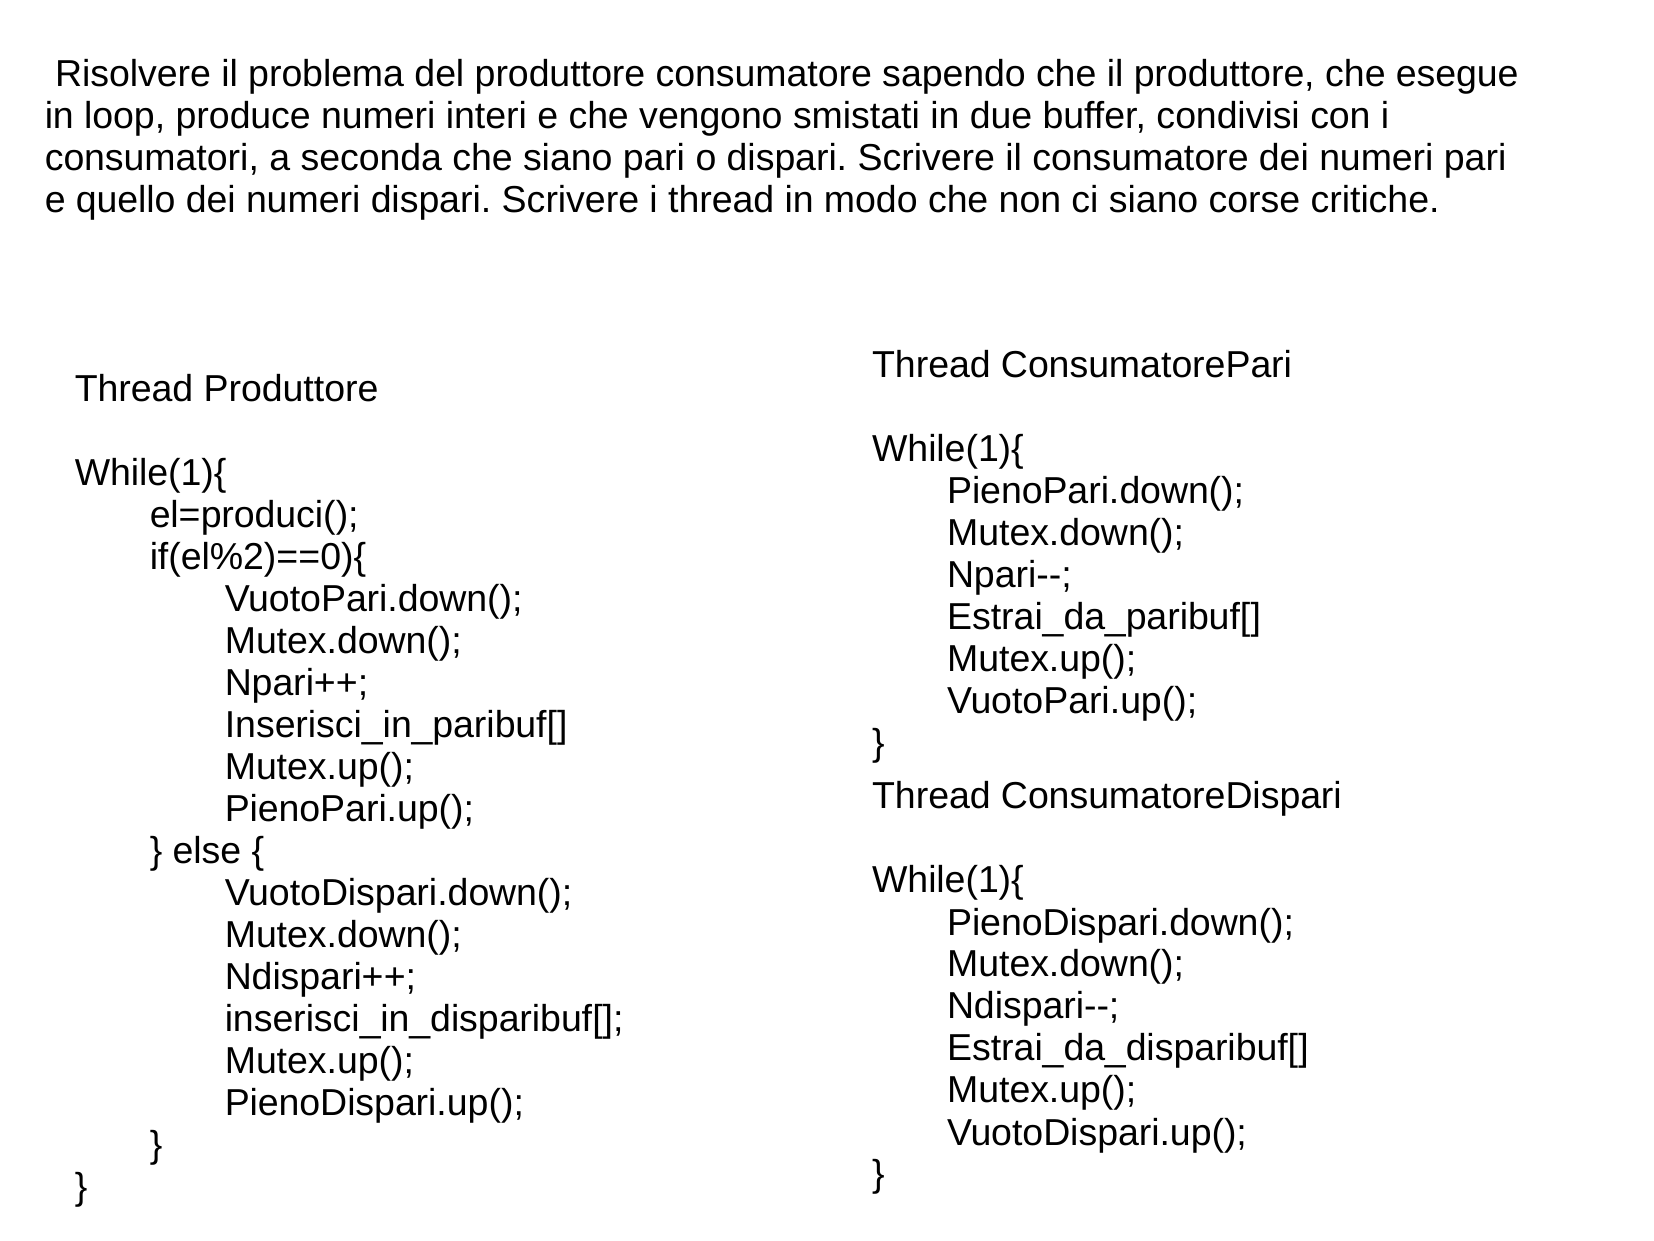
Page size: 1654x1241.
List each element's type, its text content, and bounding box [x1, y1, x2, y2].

text_box Thread ConsumatorePari While(1){ PienoPari.down(); Mutex.down(); Npari--; Estrai_da_paribuf[] Mutex.up(); VuotoPari.up(); } [857, 336, 1473, 767]
text_box Thread Produttore While(1){ el=produci(); if(el%2)==0){ VuotoPari.down(); Mutex.down(); Npari++; Inserisci_in_paribuf[] Mutex.up(); PienoPari.up(); } else { VuotoDispari.down(); Mutex.down(); Ndispari++; inserisci_in_disparibuf[]; Mutex.up(); PienoDispari.up(); } } [60, 360, 676, 1215]
text_box Thread ConsumatoreDispari While(1){ PienoDispari.down(); Mutex.down(); Ndispari--; Estrai_da_disparibuf[] Mutex.up(); VuotoDispari.up(); } [857, 767, 1473, 1203]
text_box Risolvere il problema del produttore consumatore sapendo che il produttore, che esegue in loop, produce numeri interi e che vengono smistati in due buffer, condivisi con i consumatori, a seconda che siano pari o dispari. Scrivere il consumatore dei numeri pari e quello dei numeri dispari. Scrivere i thread in modo che non ci siano corse critiche. [30, 45, 1576, 228]
